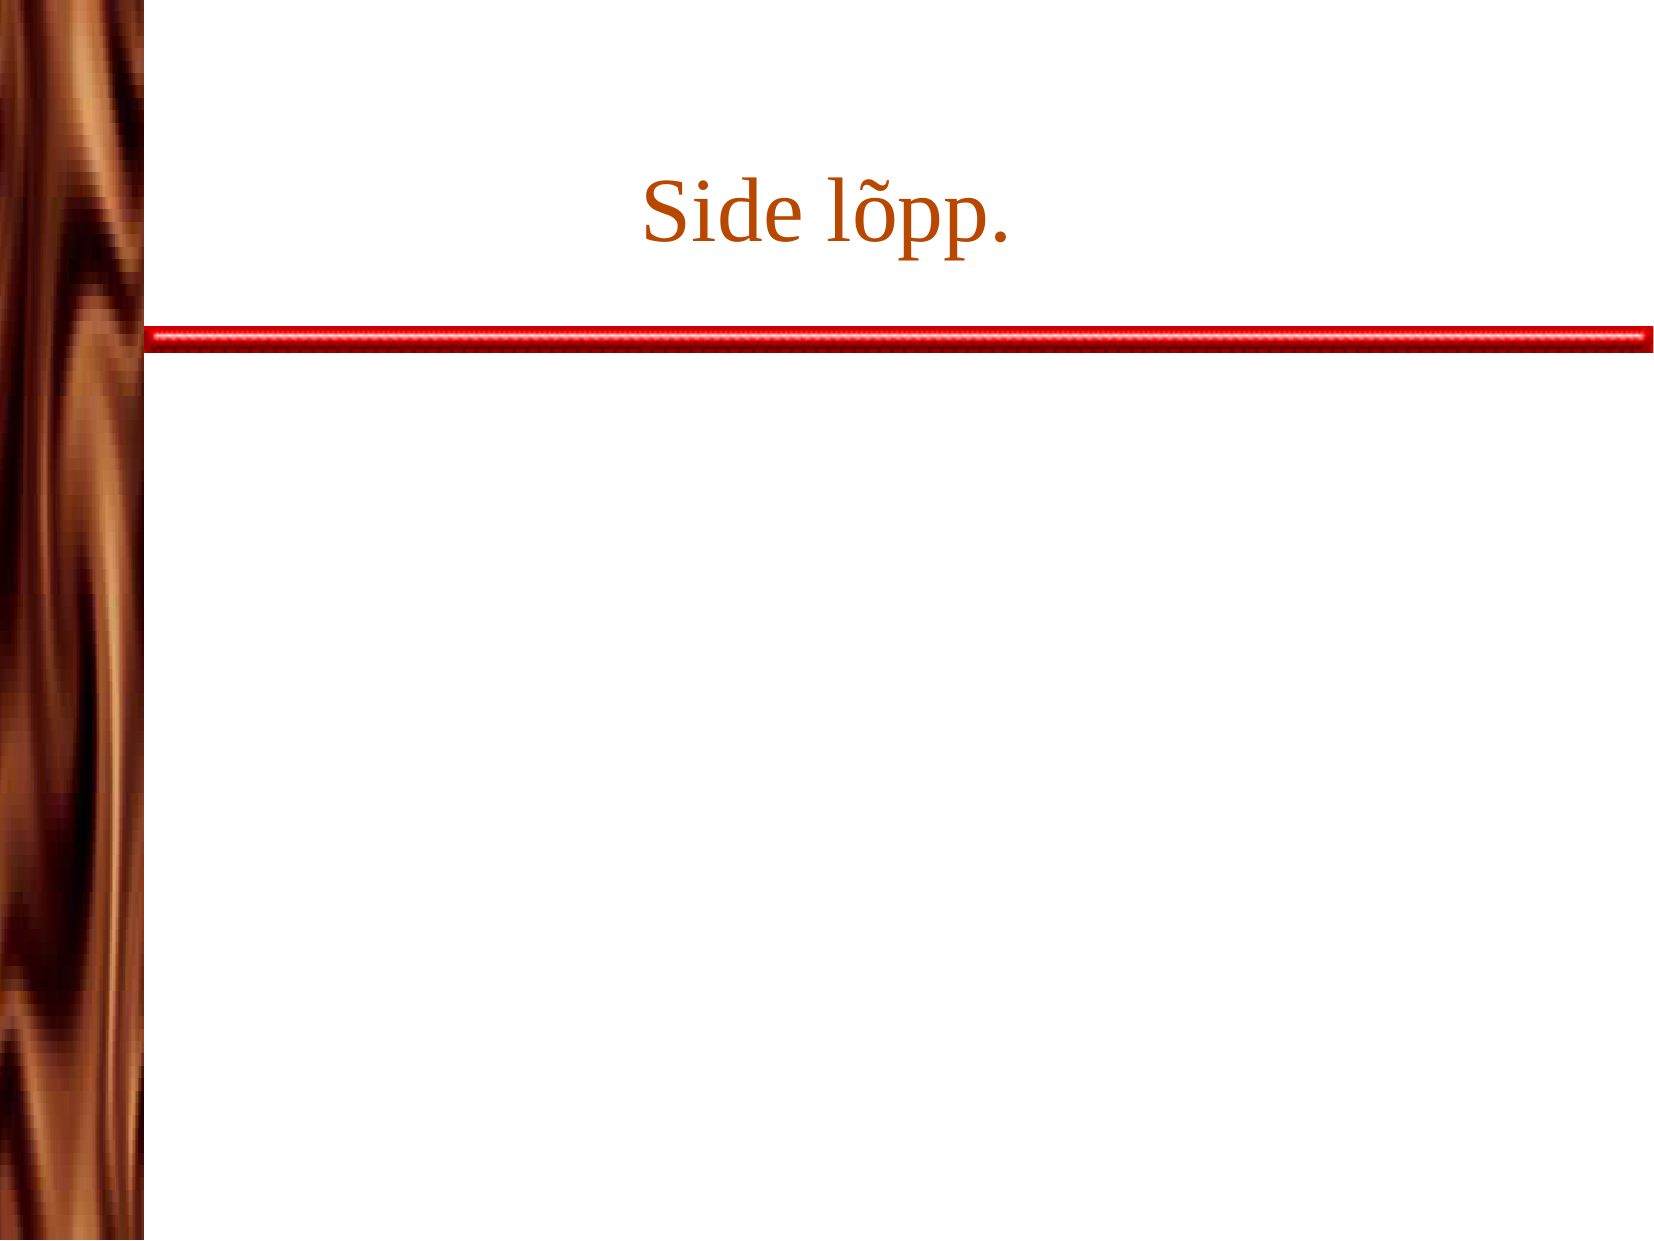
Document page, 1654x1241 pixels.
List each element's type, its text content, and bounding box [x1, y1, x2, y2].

title Side lõpp. [121, 100, 1533, 312]
picture [0, 0, 1654, 1240]
